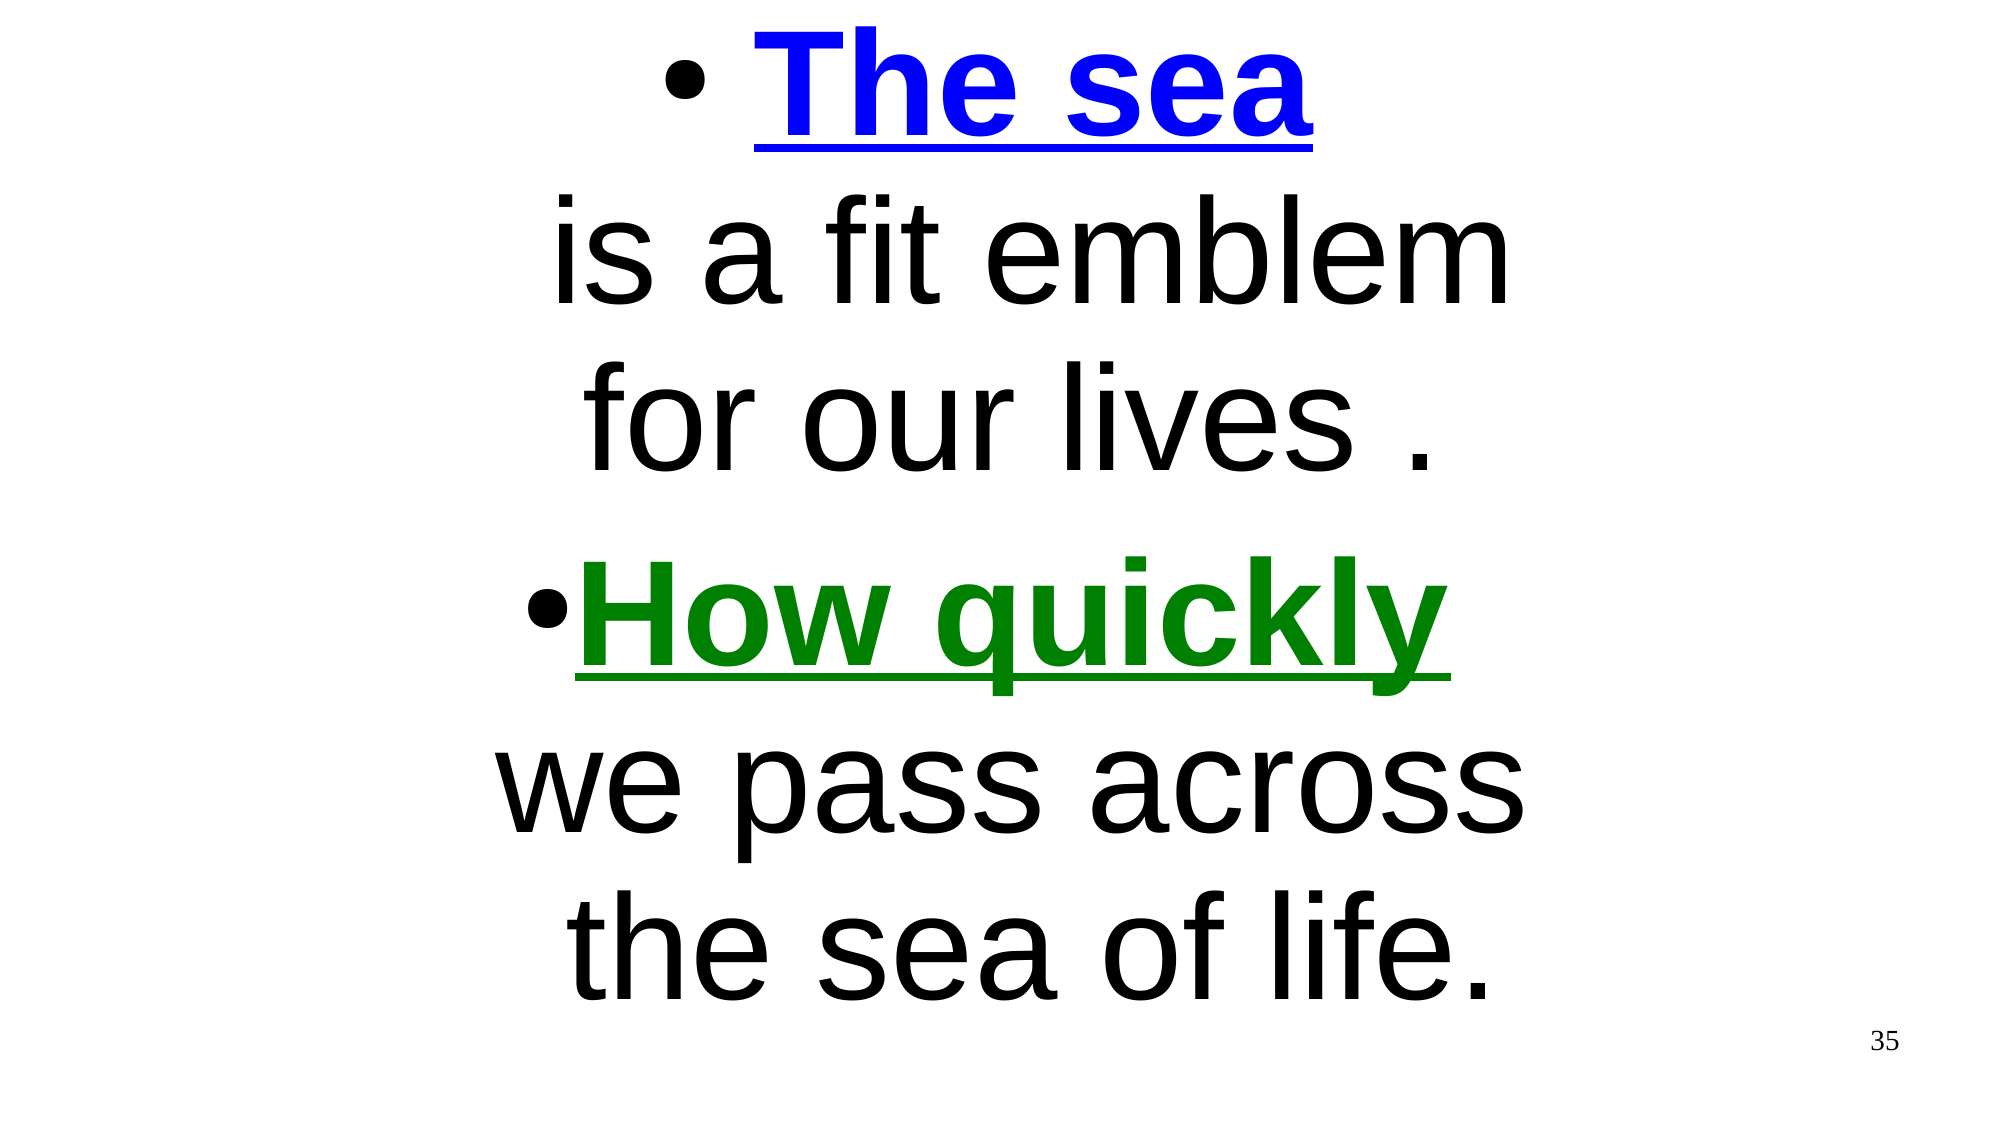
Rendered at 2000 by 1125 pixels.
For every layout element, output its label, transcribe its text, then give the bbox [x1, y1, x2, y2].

list The sea is a fit emblem for our lives . How quickly we pass across the sea of life. [0, 0, 1996, 1123]
